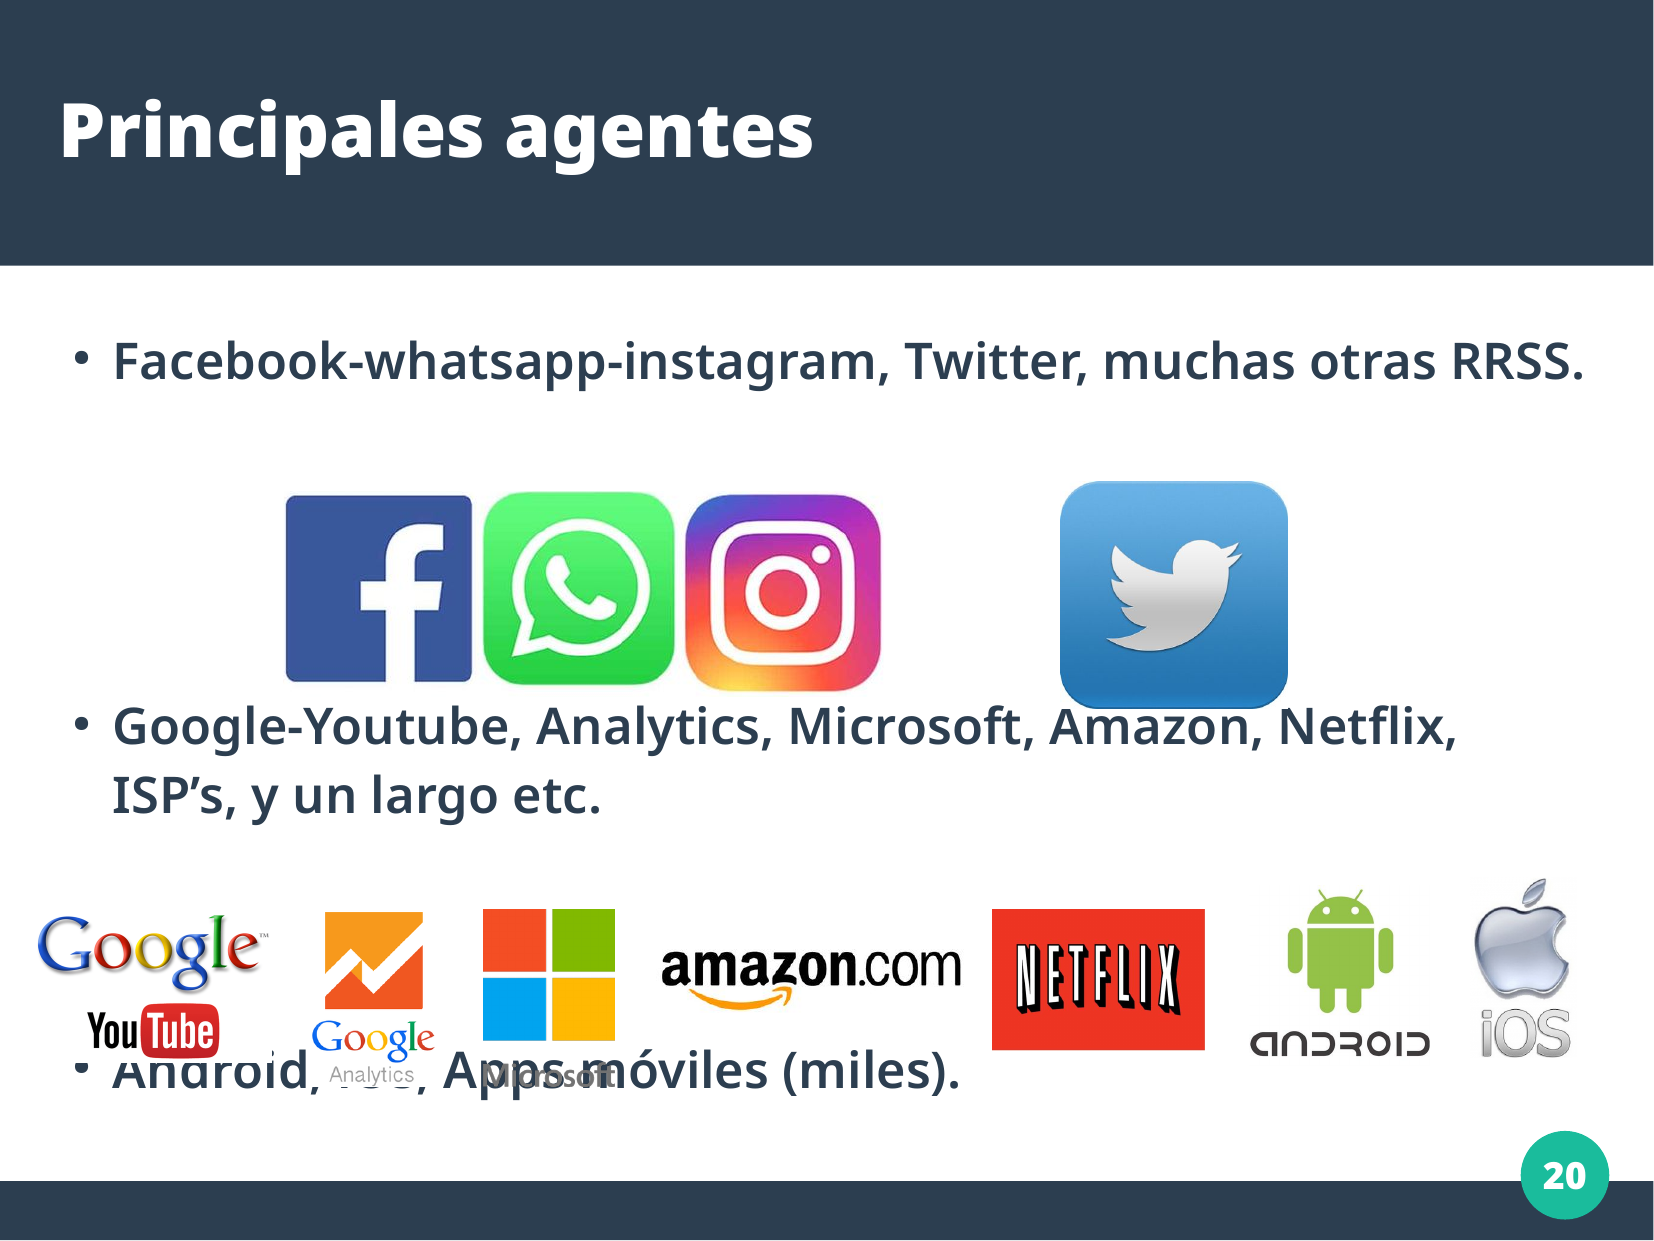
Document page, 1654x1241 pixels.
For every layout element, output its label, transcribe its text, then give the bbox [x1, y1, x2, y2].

picture [310, 909, 438, 1087]
title Principales agentes [59, 49, 1595, 207]
picture [483, 909, 615, 1087]
picture [283, 491, 884, 697]
picture [655, 941, 969, 1016]
picture [1470, 877, 1577, 1058]
picture [34, 909, 272, 1063]
picture [992, 909, 1205, 1051]
list Facebook-whatsapp-instagram, Twitter, muchas otras RRSS. Google-Youtube, Analytics, Microsoft, Amazon, Netflix, ISP’s, y un largo etc. Android, iOs, Apps móviles (miles). [59, 324, 1595, 1152]
picture [1060, 481, 1288, 709]
picture [1249, 885, 1430, 1066]
